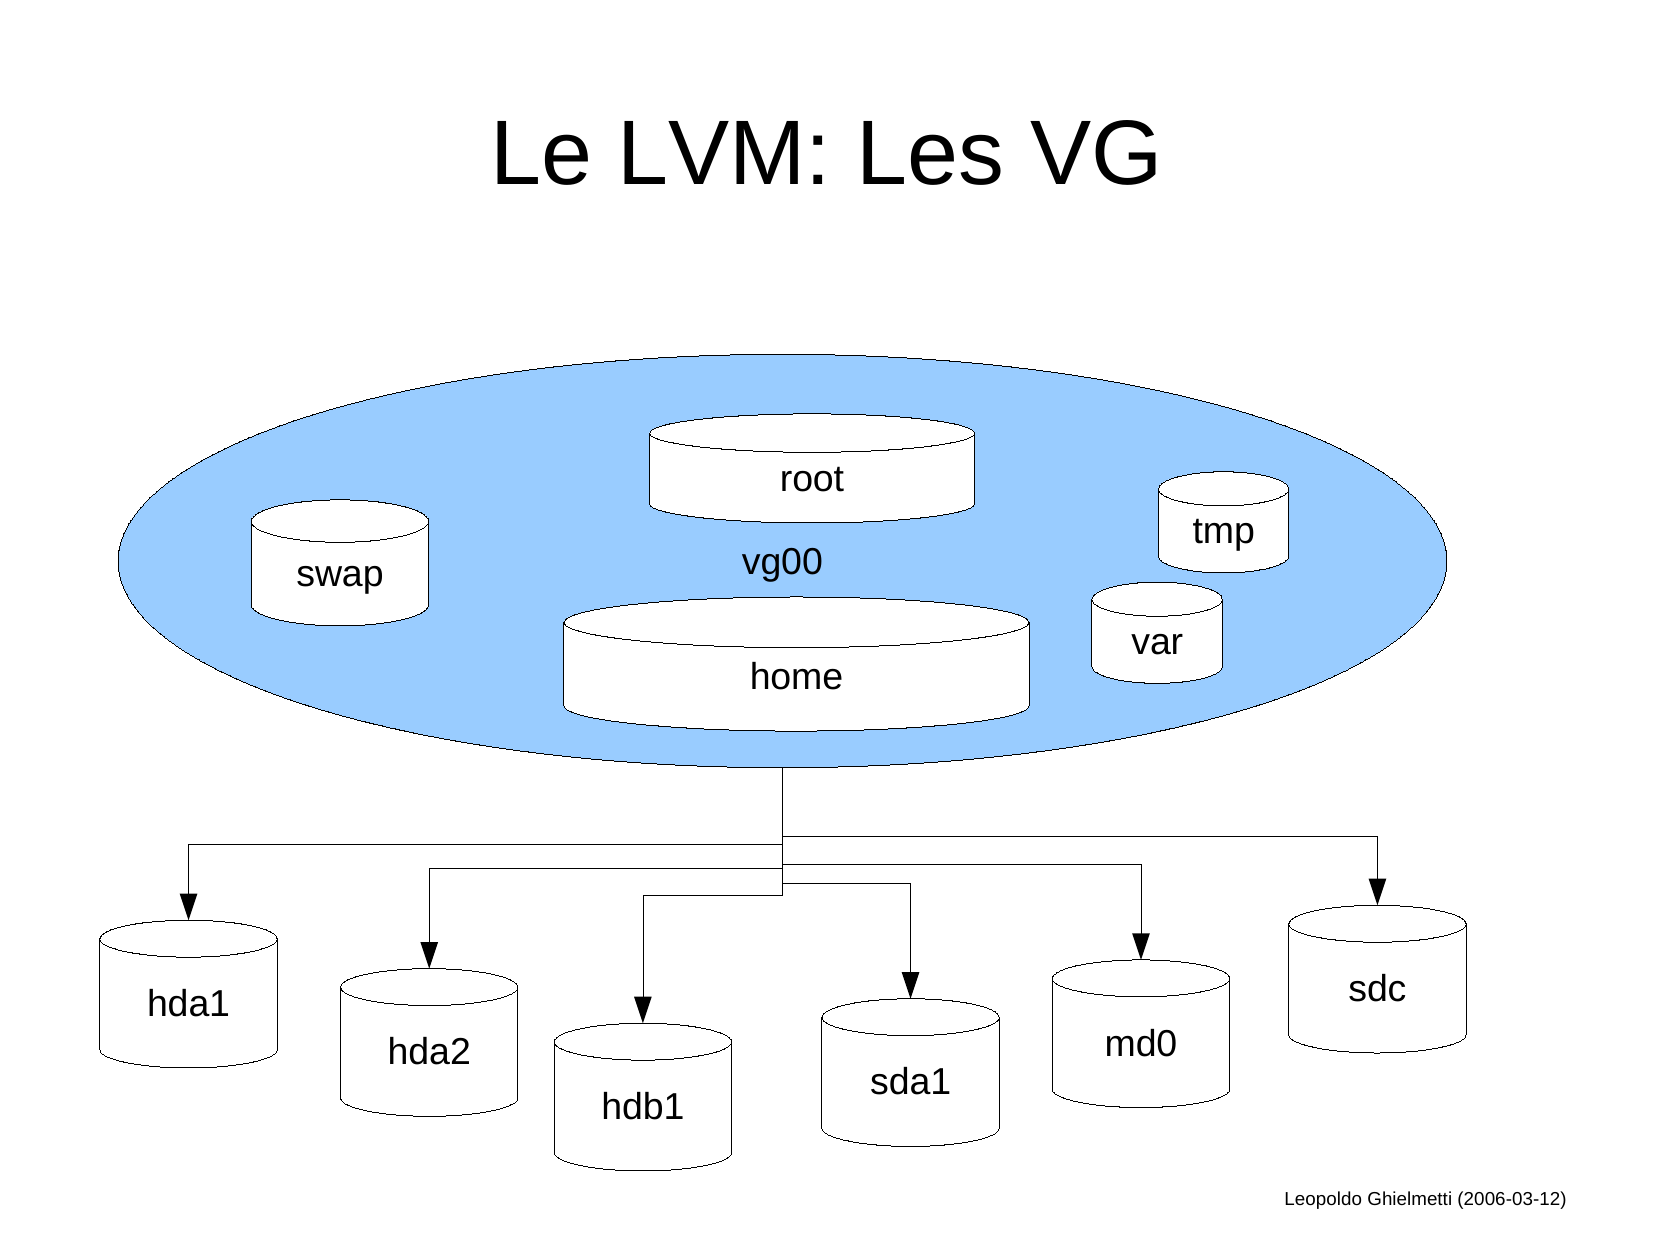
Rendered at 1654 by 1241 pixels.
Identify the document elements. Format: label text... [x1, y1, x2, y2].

text_box root [649, 434, 975, 523]
text_box var [1091, 600, 1223, 684]
text_box hdb1 [554, 1044, 732, 1171]
text_box md0 [1052, 981, 1230, 1108]
text_box home [563, 623, 1030, 732]
text_box swap [251, 524, 429, 626]
text_box hda1 [99, 940, 278, 1068]
text_box sdc [1288, 925, 1467, 1054]
text_box hda2 [340, 989, 518, 1117]
text_box tmp [1158, 491, 1289, 573]
text_box vg00 [118, 354, 1447, 768]
title Le LVM: Les VG [82, 49, 1571, 257]
text_box sda1 [821, 1018, 1000, 1147]
text_box Leopoldo Ghielmetti (2006-03-12) [1269, 1181, 1595, 1217]
